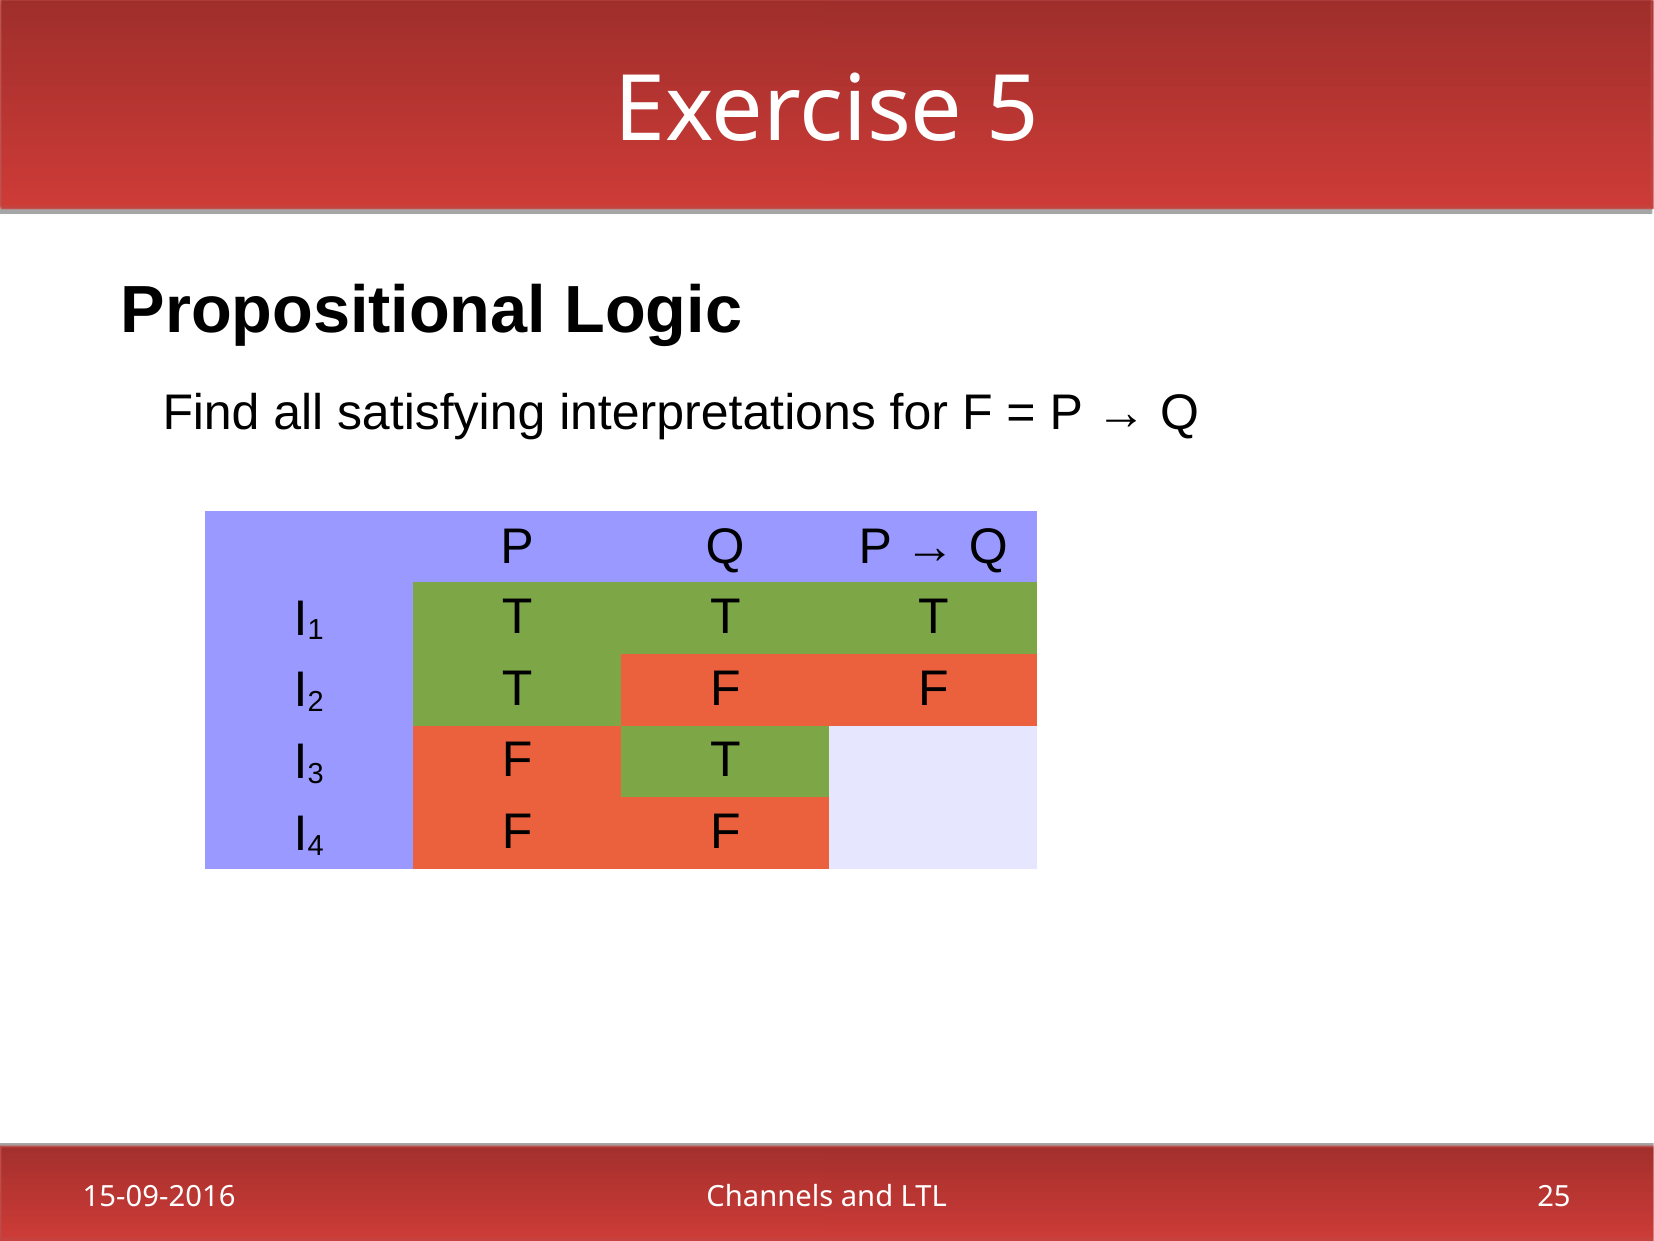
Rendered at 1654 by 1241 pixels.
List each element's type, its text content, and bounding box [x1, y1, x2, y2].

table_cell I3 [205, 726, 413, 797]
table_cell T [413, 582, 621, 654]
table_header P → Q [829, 511, 1037, 582]
table_cell T [829, 582, 1037, 654]
table_header [205, 511, 413, 582]
table_cell F [621, 654, 829, 726]
picture [0, 0, 1654, 214]
table_cell F [413, 726, 621, 797]
table_cell I2 [205, 654, 413, 726]
table_cell F [829, 654, 1037, 726]
table_cell [829, 797, 1037, 869]
table_cell [829, 726, 1037, 797]
picture [0, 1143, 1654, 1241]
text_box Find all satisfying interpretations for F = P → Q [147, 377, 1215, 448]
table_cell T [621, 582, 829, 654]
table_header Q [621, 511, 829, 582]
text_box Propositional Logic [105, 264, 759, 354]
table_cell T [621, 726, 829, 797]
table_cell I1 [205, 582, 413, 654]
title Exercise 5 [59, 31, 1595, 178]
table_cell T [413, 654, 621, 726]
table_cell F [413, 797, 621, 869]
table_cell I4 [205, 797, 413, 869]
table_header P [413, 511, 621, 582]
table_cell F [621, 797, 829, 869]
